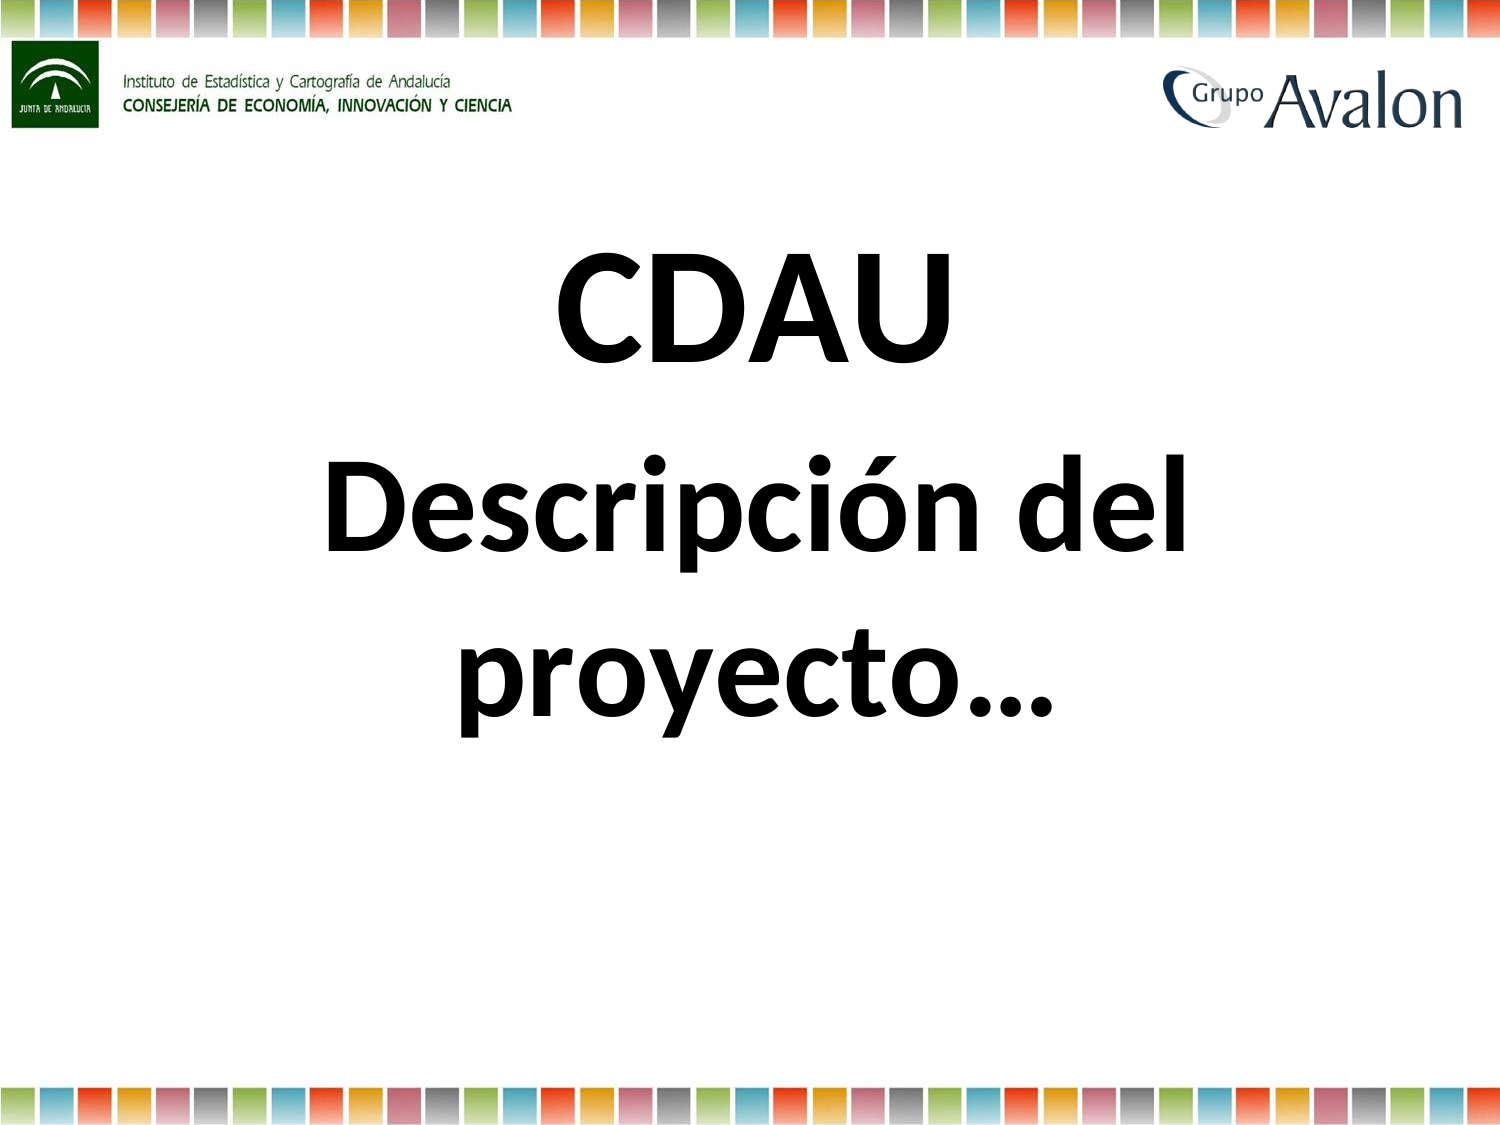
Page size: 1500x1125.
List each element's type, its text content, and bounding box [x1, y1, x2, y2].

picture [0, 0, 1500, 1125]
text_box CDAU Descripción del proyecto… [191, 196, 1294, 847]
